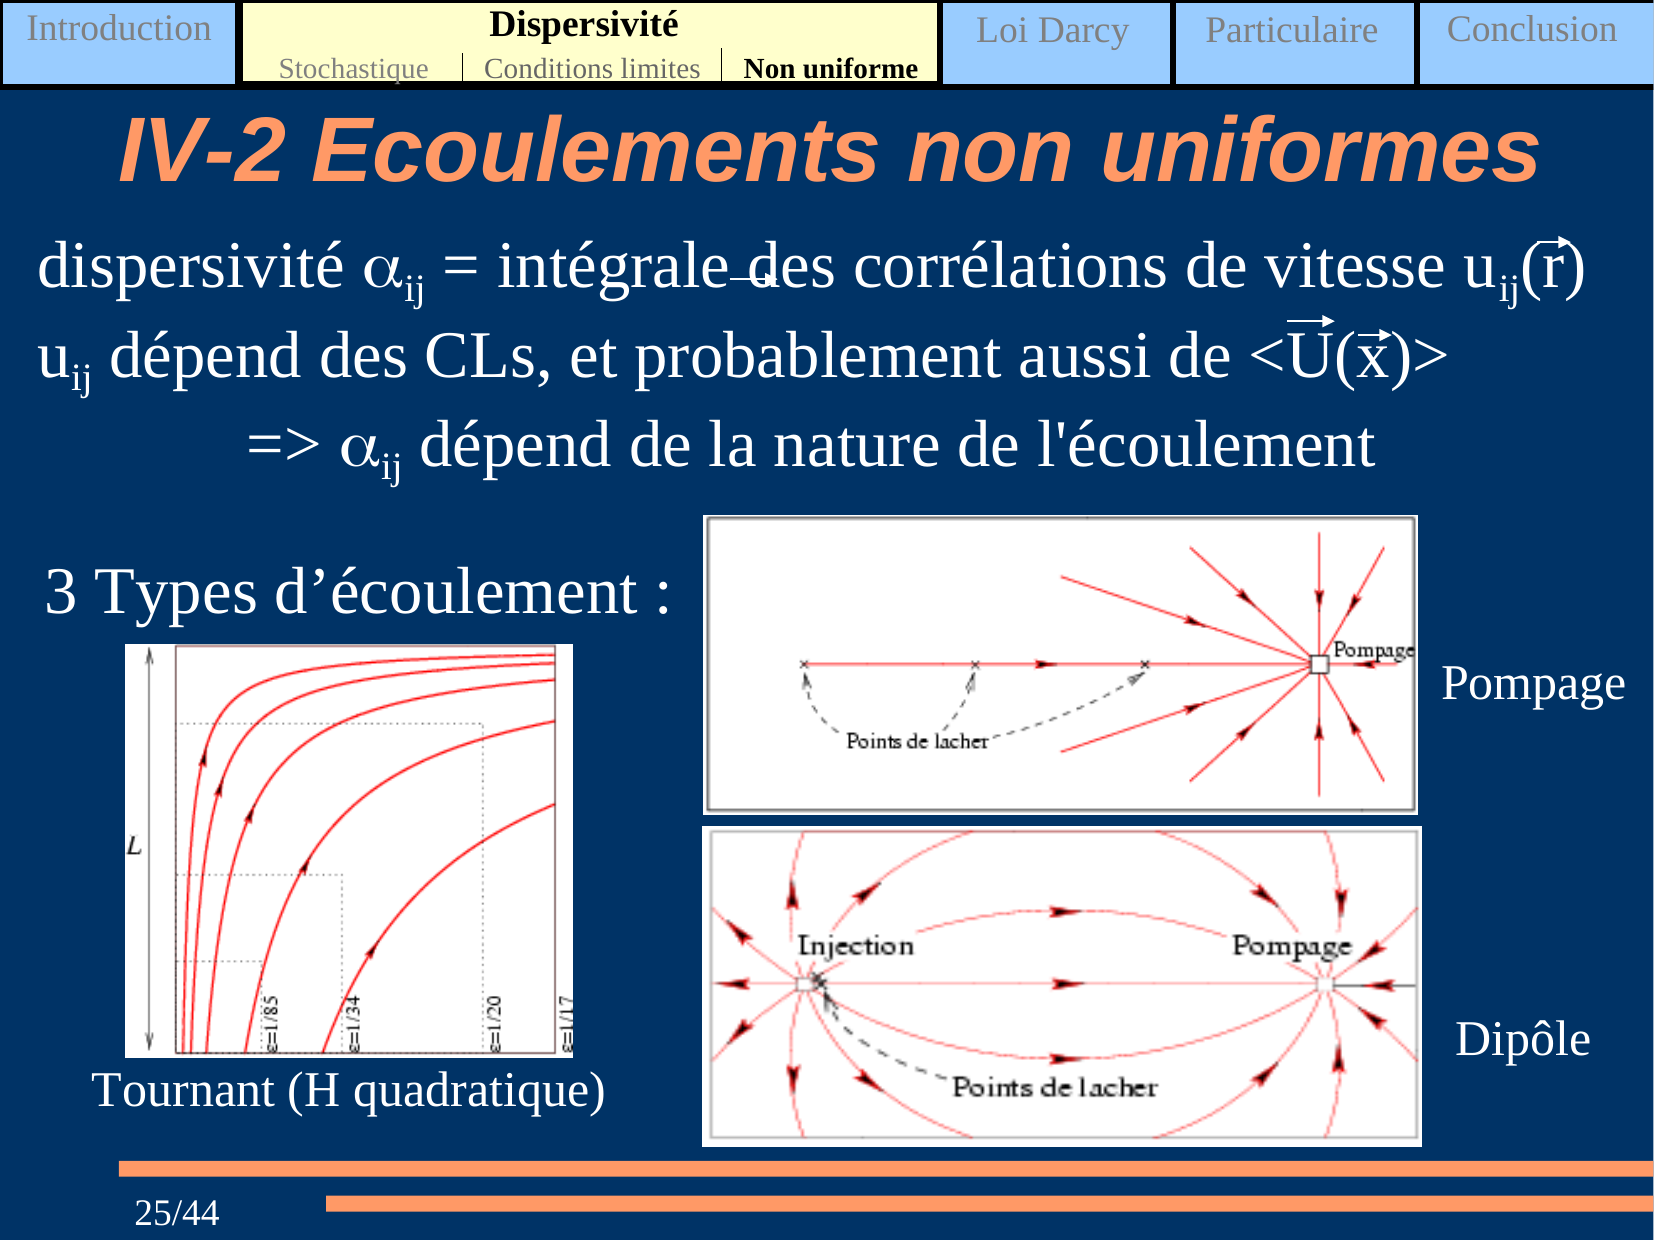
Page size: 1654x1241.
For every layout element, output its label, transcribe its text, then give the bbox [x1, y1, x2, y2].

text_box Particulaire [1173, 1, 1412, 60]
text_box Tournant (H quadratique) [76, 1057, 622, 1126]
picture [703, 515, 1418, 815]
text_box [0, 0, 474, 87]
text_box Conclusion [1411, 0, 1654, 59]
text_box Dipôle [1440, 1006, 1607, 1074]
picture [125, 644, 573, 1058]
text_box Conditions limites [469, 44, 716, 93]
text_box Stochastique [263, 44, 444, 93]
text_box 3 Types d’écoulement : [29, 549, 690, 635]
text_box Introduction [0, 0, 237, 59]
text_box [694, 0, 1654, 87]
text_box Non uniforme [729, 44, 934, 93]
text_box Loi Darcy [943, 1, 1169, 66]
text_box Pompage [1425, 649, 1643, 718]
text_box Dispersivité [474, 0, 694, 44]
picture [702, 826, 1422, 1147]
text_box IV-2 Ecoulements non uniformes [9, 95, 1654, 209]
text_box dispersivité aij = intégrale des corrélations de vitesse uij(r) uij dépend des CLs, et probablement aussi de <U(x)> => aij dépend de la nature de l'écoulement [22, 212, 1603, 496]
